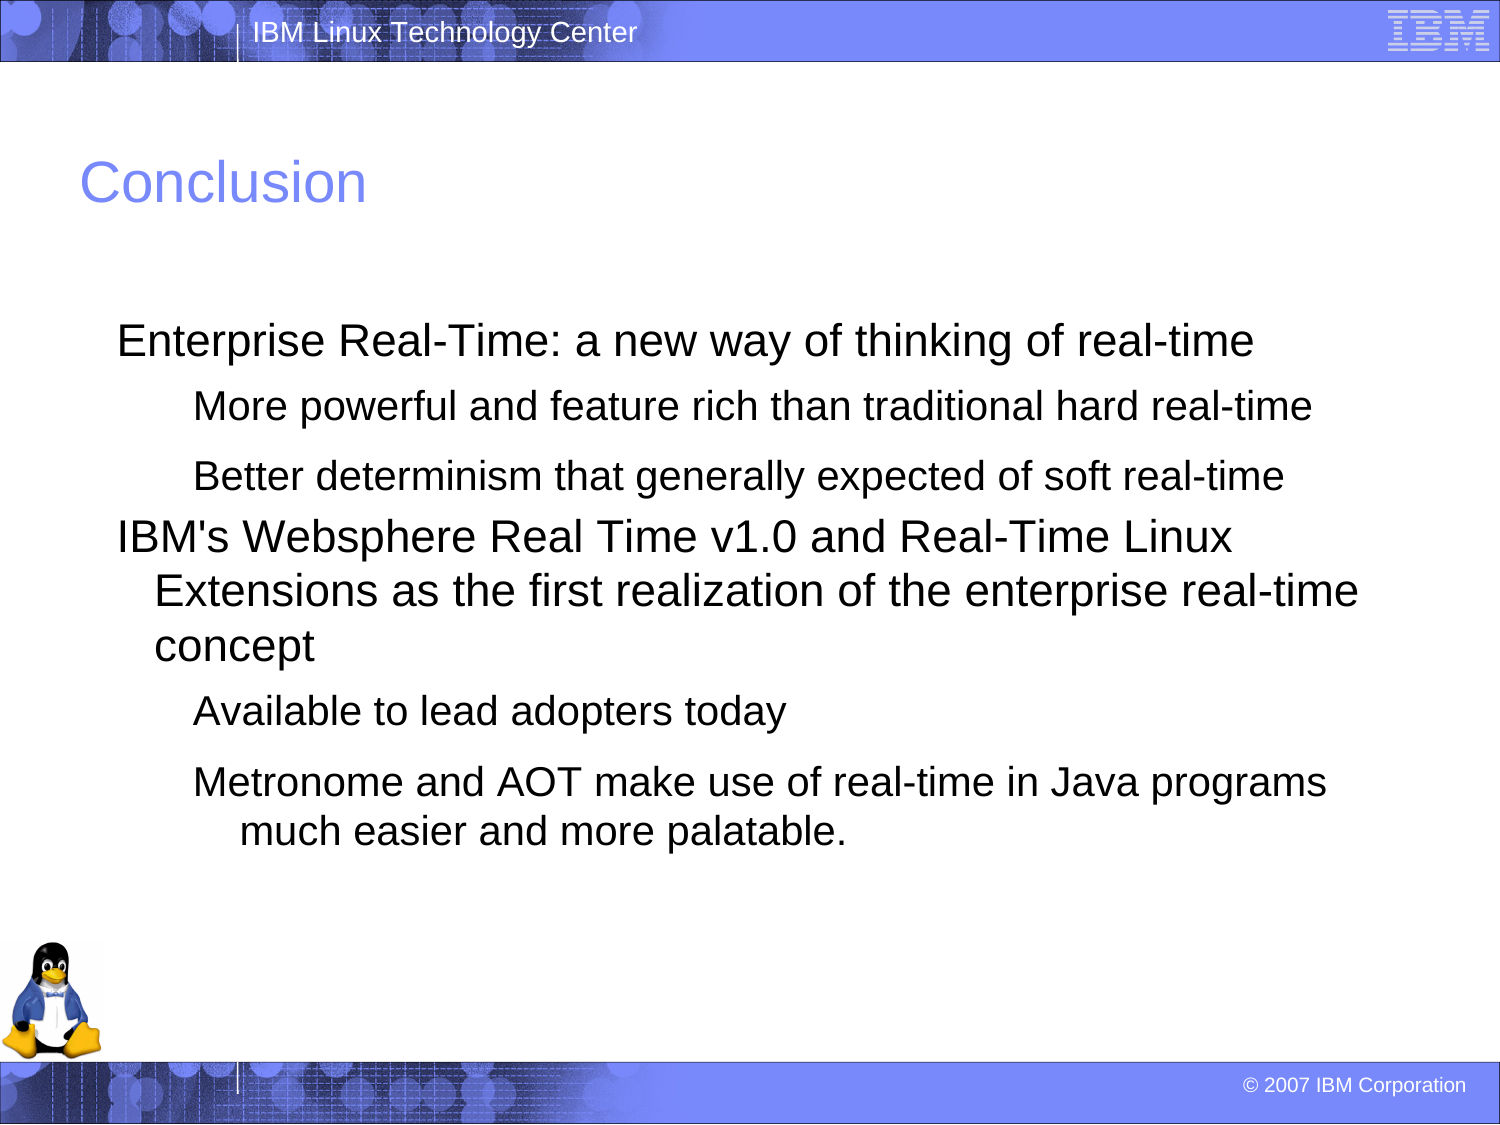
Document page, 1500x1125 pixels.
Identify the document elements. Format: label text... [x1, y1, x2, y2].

picture [1, 1063, 1499, 1123]
title Conclusion [79, 142, 1379, 225]
picture [1, 1, 1499, 61]
list Enterprise Real-Time: a new way of thinking of real-time More powerful and feature rich than traditional hard real-time Better determinism that generally expected of soft real-time IBM's Websphere Real Time v1.0 and Real-Time Linux Extensions as the first realization of the enterprise real-time concept Available to lead adopters today Metronome and AOT make use of real-time in Java programs much easier and more palatable. [116, 311, 1426, 952]
picture [0, 940, 103, 1061]
